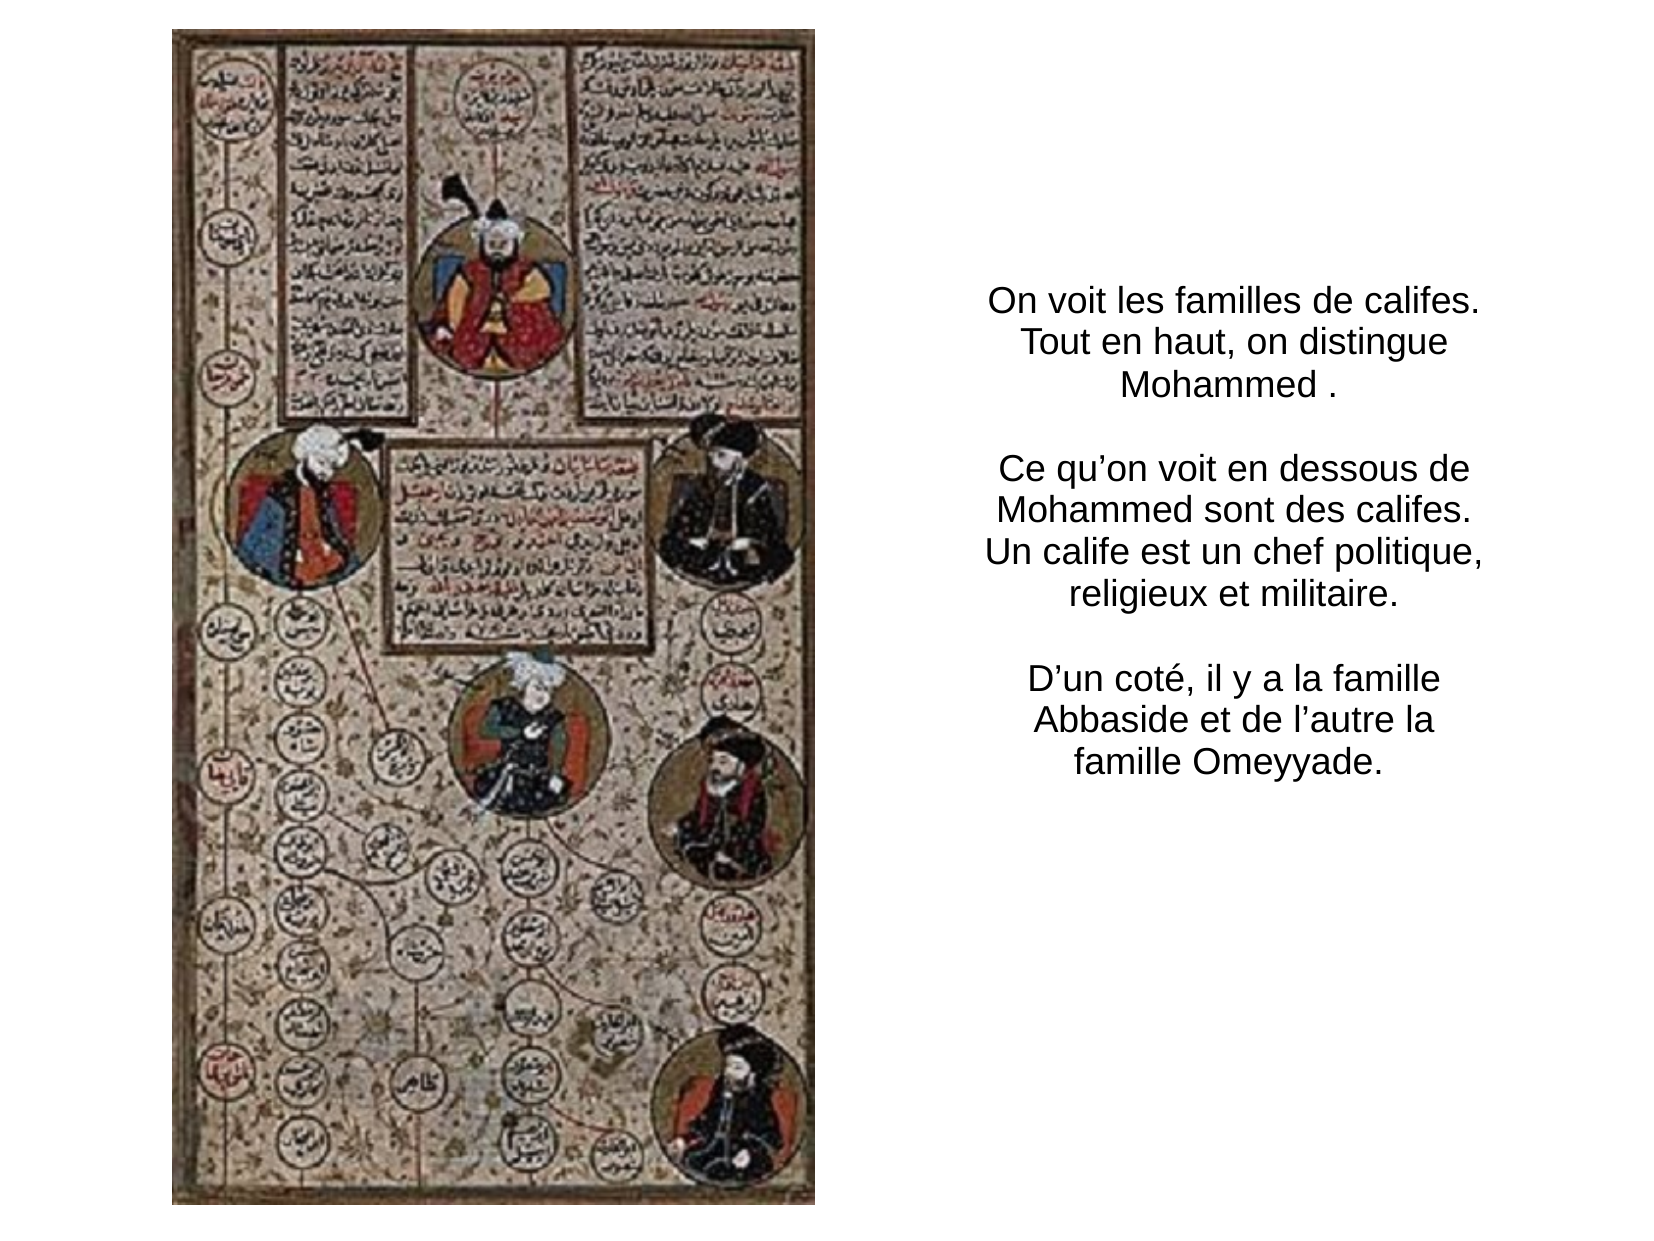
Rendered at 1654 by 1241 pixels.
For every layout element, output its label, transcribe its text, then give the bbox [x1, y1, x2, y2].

text_box On voit les familles de califes. Tout en haut, on distingue Mohammed . Ce qu’on voit en dessous de Mohammed sont des califes. Un calife est un chef politique, religieux et militaire. D’un coté, il y a la famille Abbaside et de l’autre la famille Omeyyade. [968, 271, 1501, 1085]
picture [172, 29, 815, 1205]
